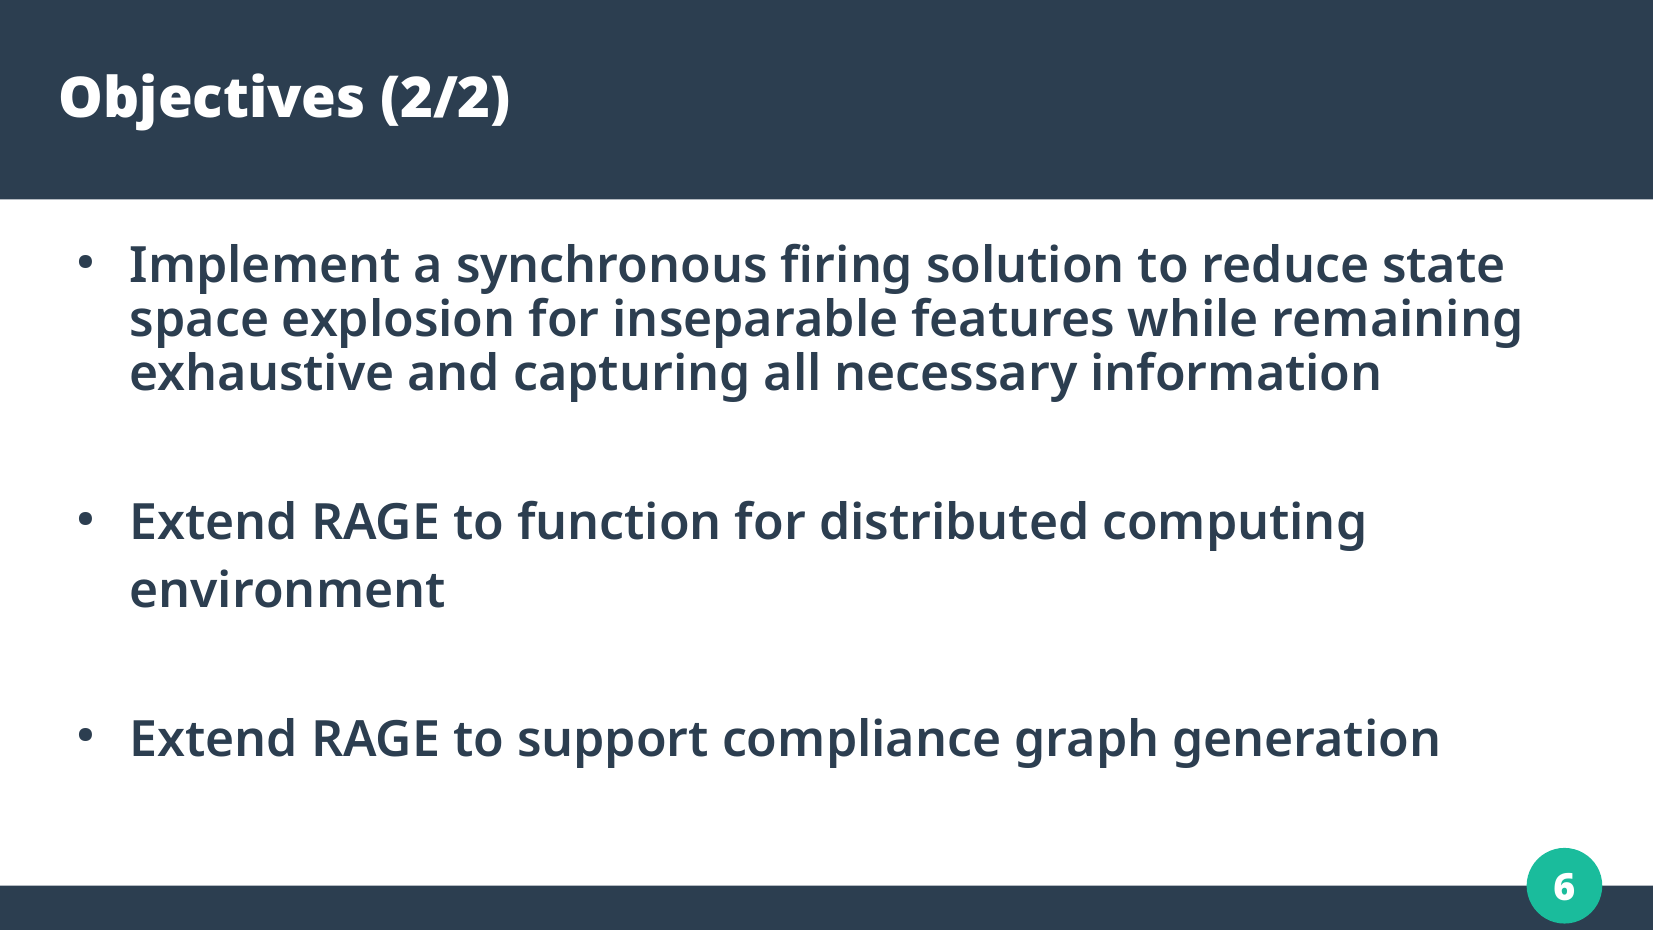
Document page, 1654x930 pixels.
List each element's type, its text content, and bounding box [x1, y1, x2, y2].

list Implement a synchronous firing solution to reduce state space explosion for inseparable features while remaining exhaustive and capturing all necessary information Extend RAGE to function for distributed computing environment Extend RAGE to support compliance graph generation [58, 243, 1594, 864]
title Objectives (2/2) [58, 36, 1594, 155]
